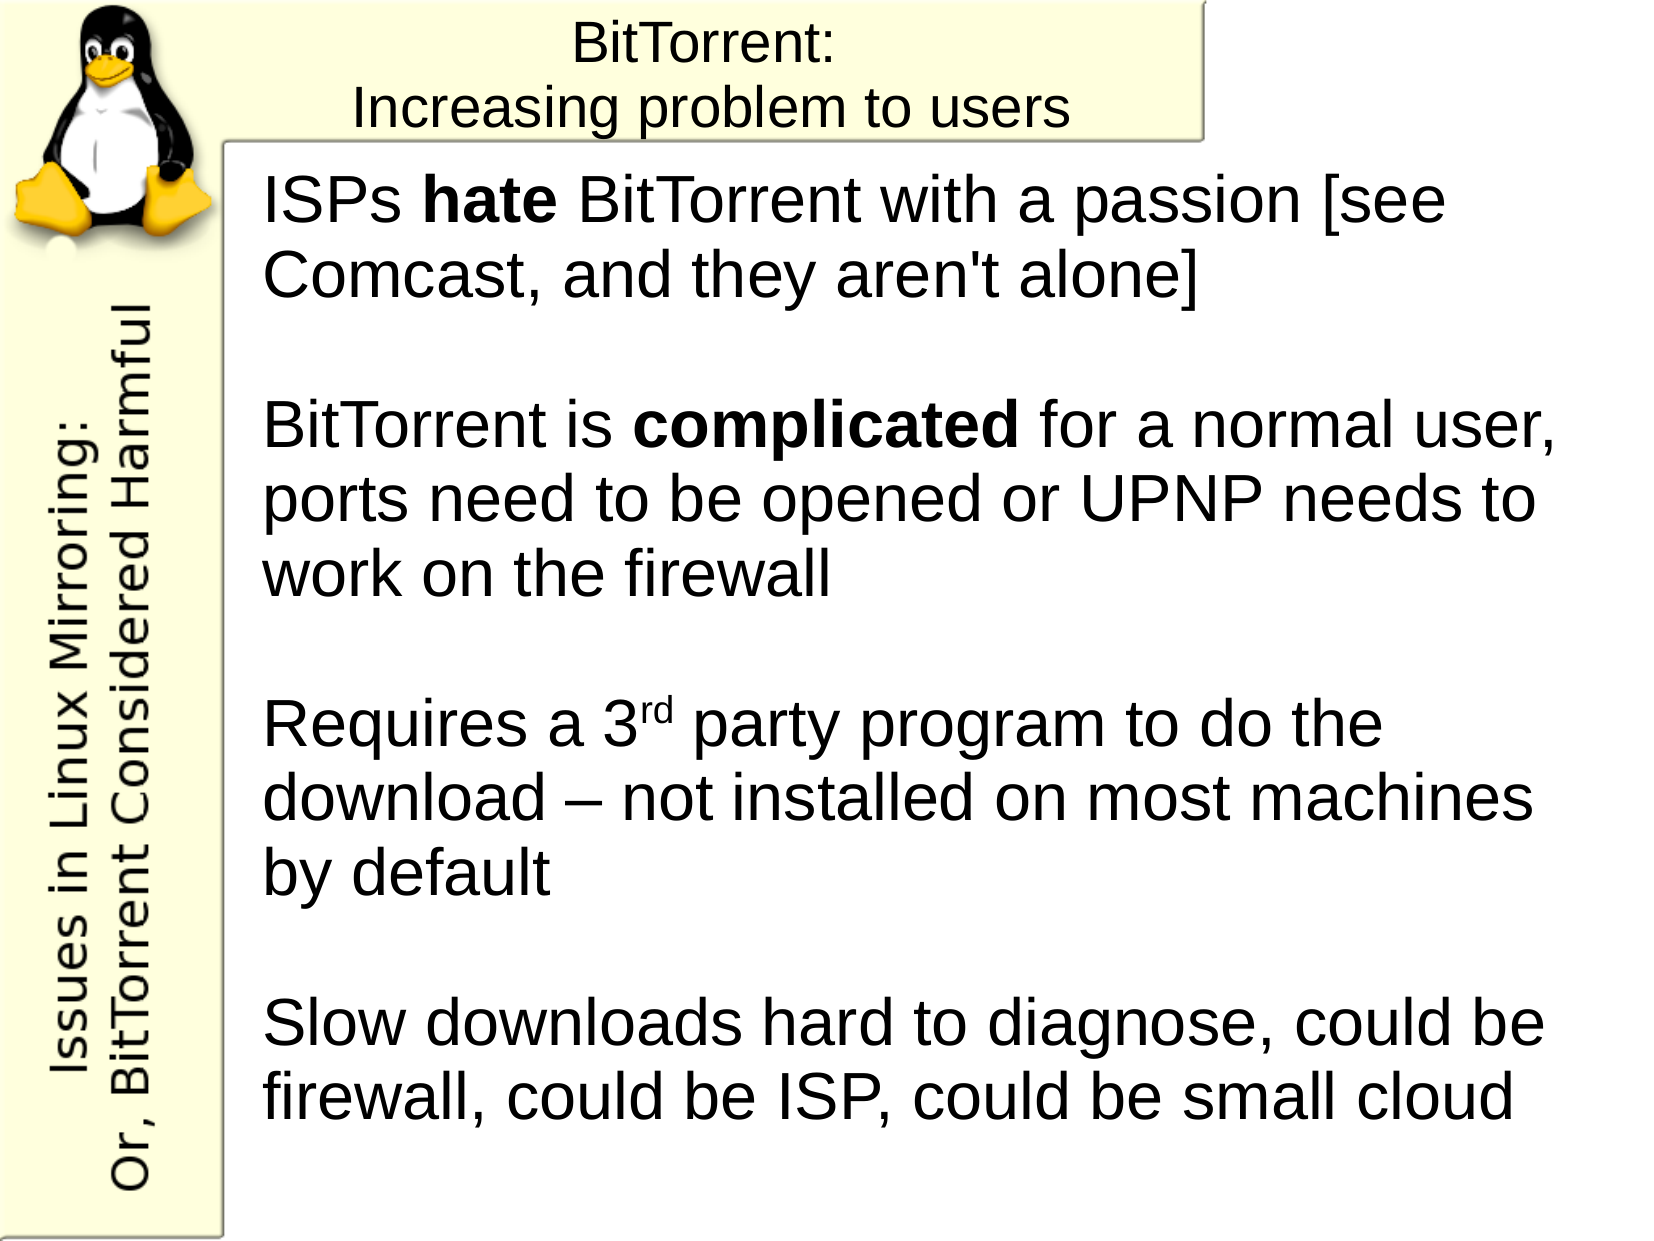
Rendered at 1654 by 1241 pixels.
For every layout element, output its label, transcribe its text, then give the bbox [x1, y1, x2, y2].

picture [0, 0, 1654, 1241]
title BitTorrent: Increasing problem to users [224, 0, 1200, 151]
subtitle ISPs hate BitTorrent with a passion [see Comcast, and they aren't alone] BitTorrent is complicated for a normal user, ports need to be opened or UPNP needs to work on the firewall Requires a 3rd party program to do the download – not installed on most machines by default Slow downloads hard to diagnose, could be firewall, could be ISP, could be small cloud [262, 160, 1575, 1136]
